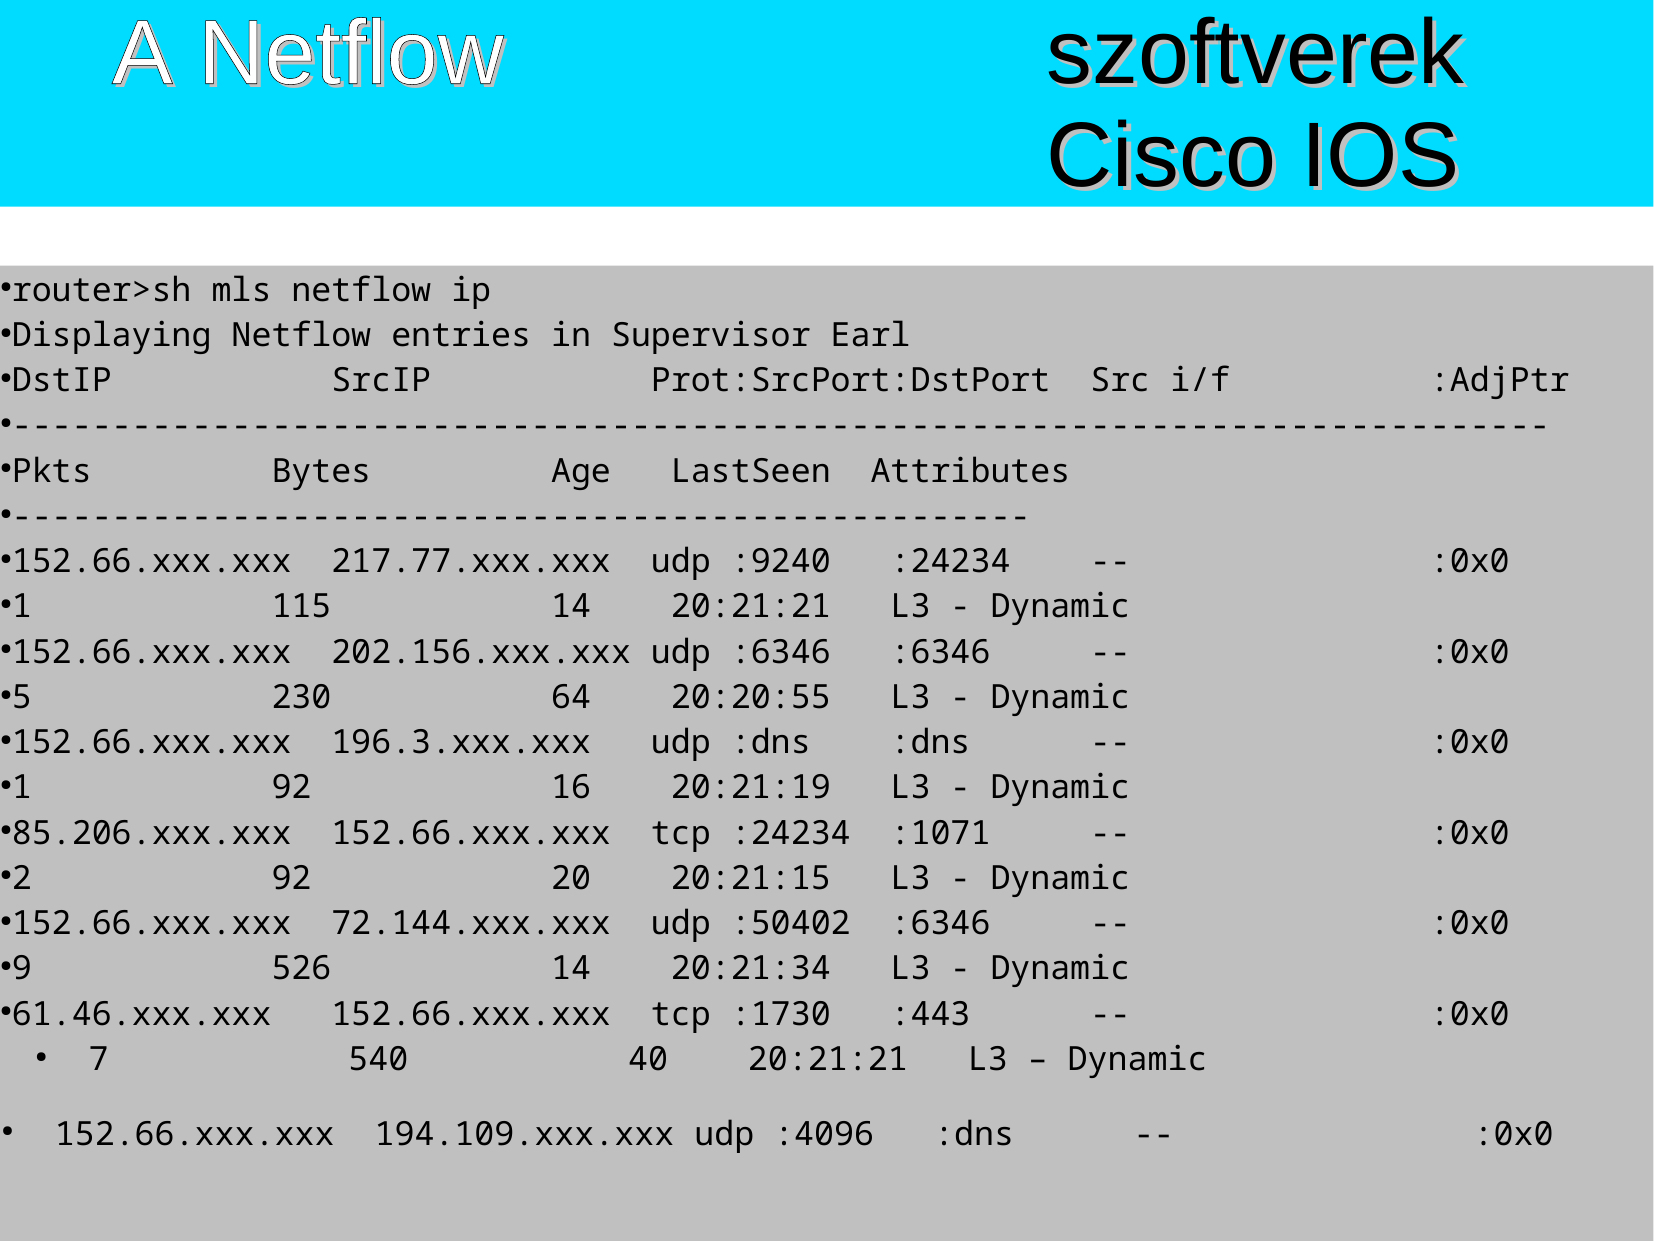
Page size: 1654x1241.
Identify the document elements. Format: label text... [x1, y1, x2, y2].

list router>sh mls netflow ip Displaying Netflow entries in Supervisor Earl DstIP SrcIP Prot:SrcPort:DstPort Src i/f :AdjPtr ----------------------------------------------------------------------------- Pkts Bytes Age LastSeen Attributes --------------------------------------------------- 152.66.xxx.xxx 217.77.xxx.xxx udp :9240 :24234 -- :0x0 1 115 14 20:21:21 L3 - Dynamic 152.66.xxx.xxx 202.156.xxx.xxx udp :6346 :6346 -- :0x0 5 230 64 20:20:55 L3 - Dynamic 152.66.xxx.xxx 196.3.xxx.xxx udp :dns :dns -- :0x0 1 92 16 20:21:19 L3 - Dynamic 85.206.xxx.xxx 152.66.xxx.xxx tcp :24234 :1071 -- :0x0 2 92 20 20:21:15 L3 - Dynamic 152.66.xxx.xxx 72.144.xxx.xxx udp :50402 :6346 -- :0x0 9 526 14 20:21:34 L3 - Dynamic 61.46.xxx.xxx 152.66.xxx.xxx tcp :1730 :443 -- :0x0 7 540 40 20:21:21 L3 – Dynamic 152.66.xxx.xxx 194.109.xxx.xxx udp :4096 :dns -- :0x0 --More-- taz>sh mls netflow ip flow tcp dest 445 [0, 265, 1654, 1182]
title A Netflow szoftverek Cisco IOS [0, 0, 1654, 207]
